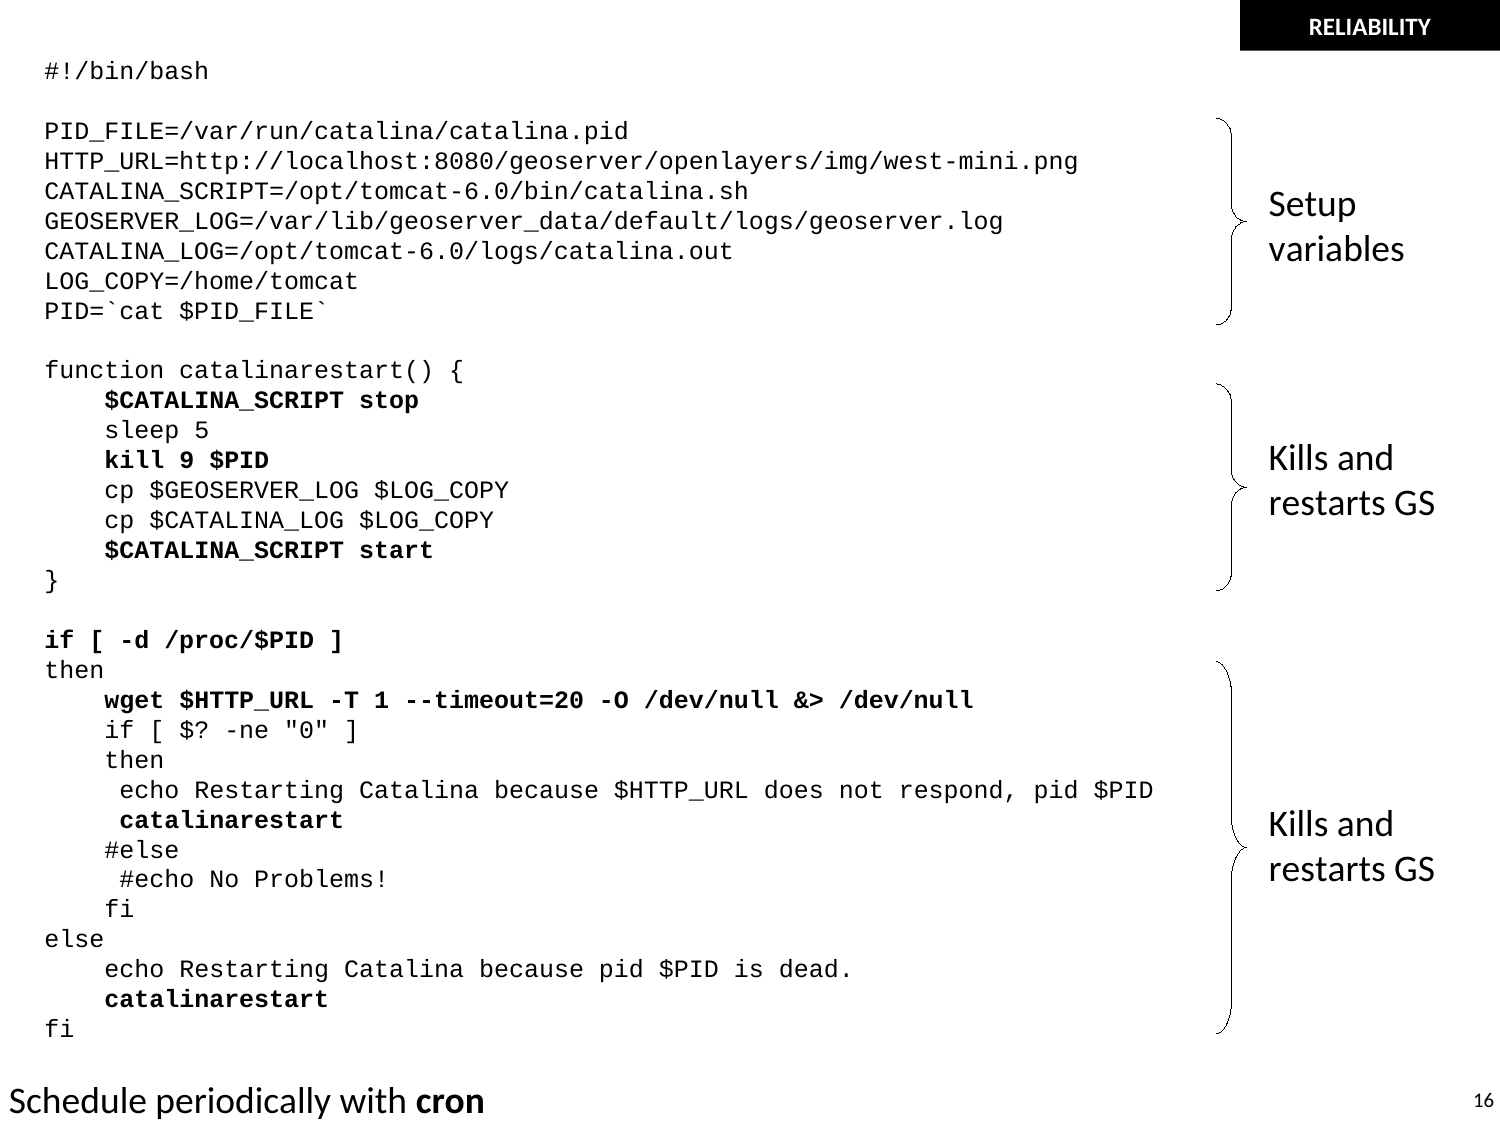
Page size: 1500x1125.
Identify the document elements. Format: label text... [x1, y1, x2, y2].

text_box RELIABILITY [1240, 0, 1500, 51]
text_box #!/bin/bash PID_FILE=/var/run/catalina/catalina.pid HTTP_URL=http://localhost:8080/geoserver/openlayers/img/west-mini.png CATALINA_SCRIPT=/opt/tomcat-6.0/bin/catalina.sh GEOSERVER_LOG=/var/lib/geoserver_data/default/logs/geoserver.log CATALINA_LOG=/opt/tomcat-6.0/logs/catalina.out LOG_COPY=/home/tomcat PID=`cat $PID_FILE` function catalinarestart() { $CATALINA_SCRIPT stop sleep 5 kill 9 $PID cp $GEOSERVER_LOG $LOG_COPY cp $CATALINA_LOG $LOG_COPY $CATALINA_SCRIPT start } if [ -d /proc/$PID ] then wget $HTTP_URL -T 1 --timeout=20 -O /dev/null &> /dev/null if [ $? -ne "0" ] then echo Restarting Catalina because $HTTP_URL does not respond, pid $PID catalinarestart #else #echo No Problems! fi else echo Restarting Catalina because pid $PID is dead. catalinarestart fi [29, 47, 1447, 1081]
text_box Kills and restarts GS [1253, 791, 1451, 897]
text_box Kills and restarts GS [1253, 425, 1451, 531]
text_box Setup variables [1253, 171, 1420, 277]
text_box Schedule periodically with cron [0, 1068, 501, 1125]
